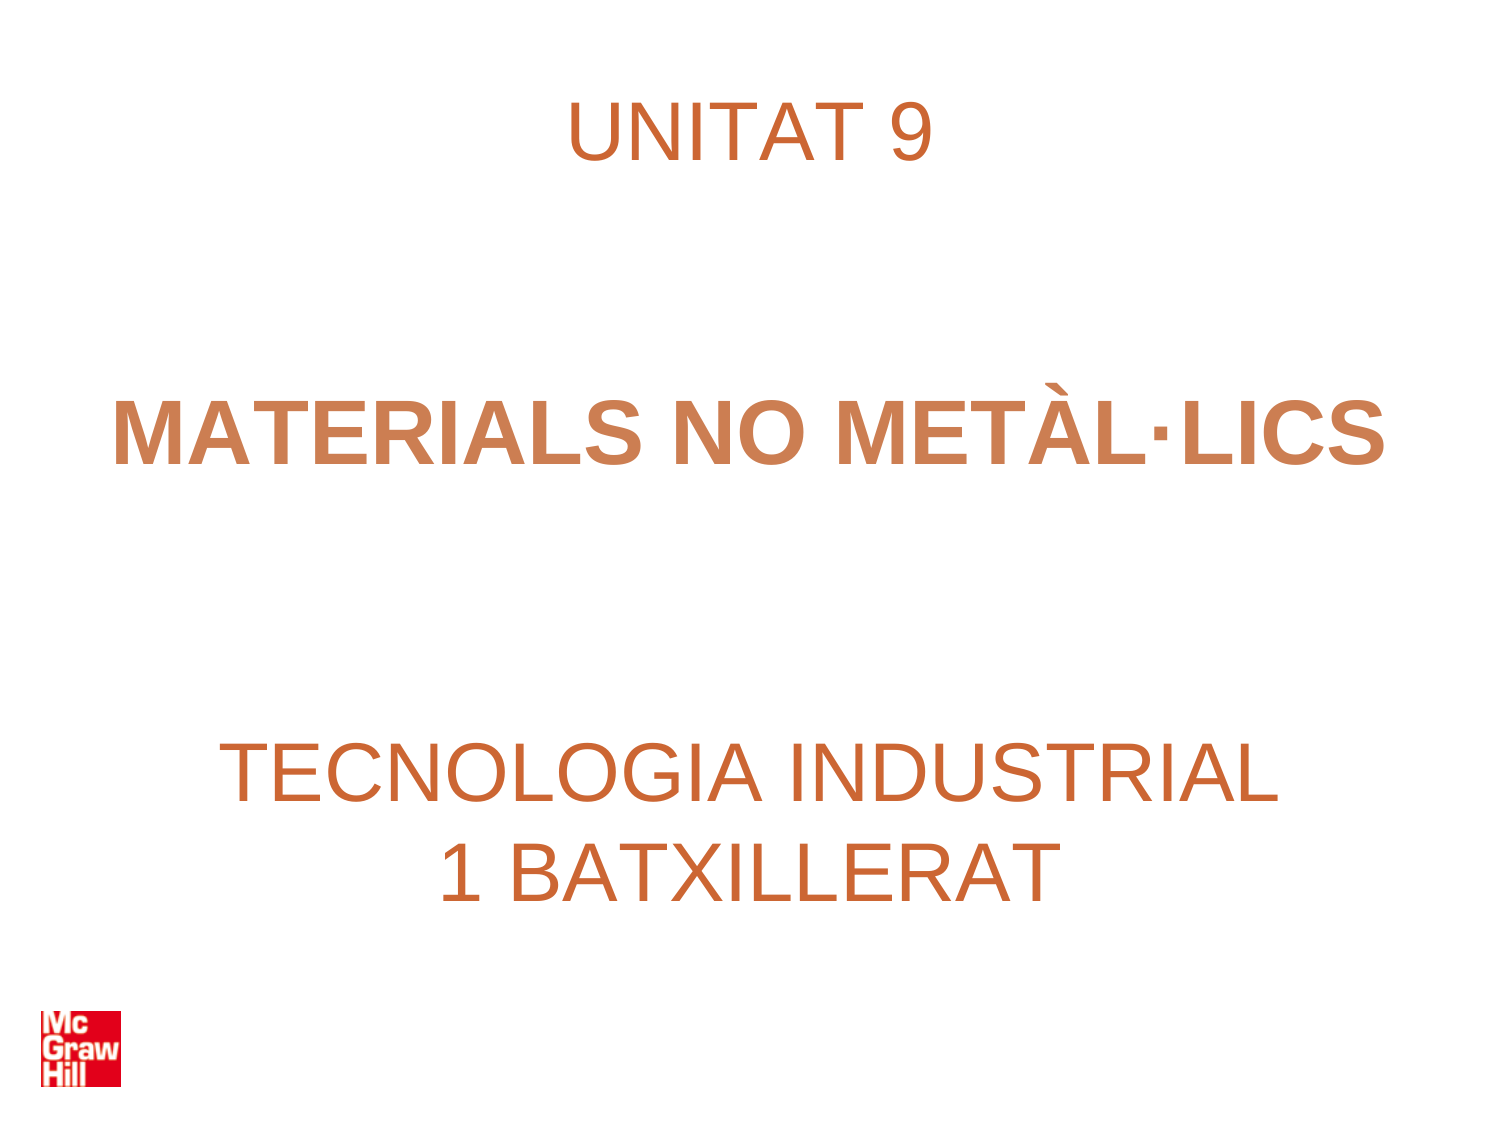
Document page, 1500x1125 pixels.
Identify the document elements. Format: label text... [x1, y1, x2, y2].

text_box TECNOLOGIA INDUSTRIAL 1 BATXILLERAT [0, 710, 1500, 1006]
chart [41, 1011, 121, 1087]
text_box UNITAT 9 [0, 0, 1500, 186]
text_box MATERIALS NO METÀL·LICS [0, 365, 1500, 491]
